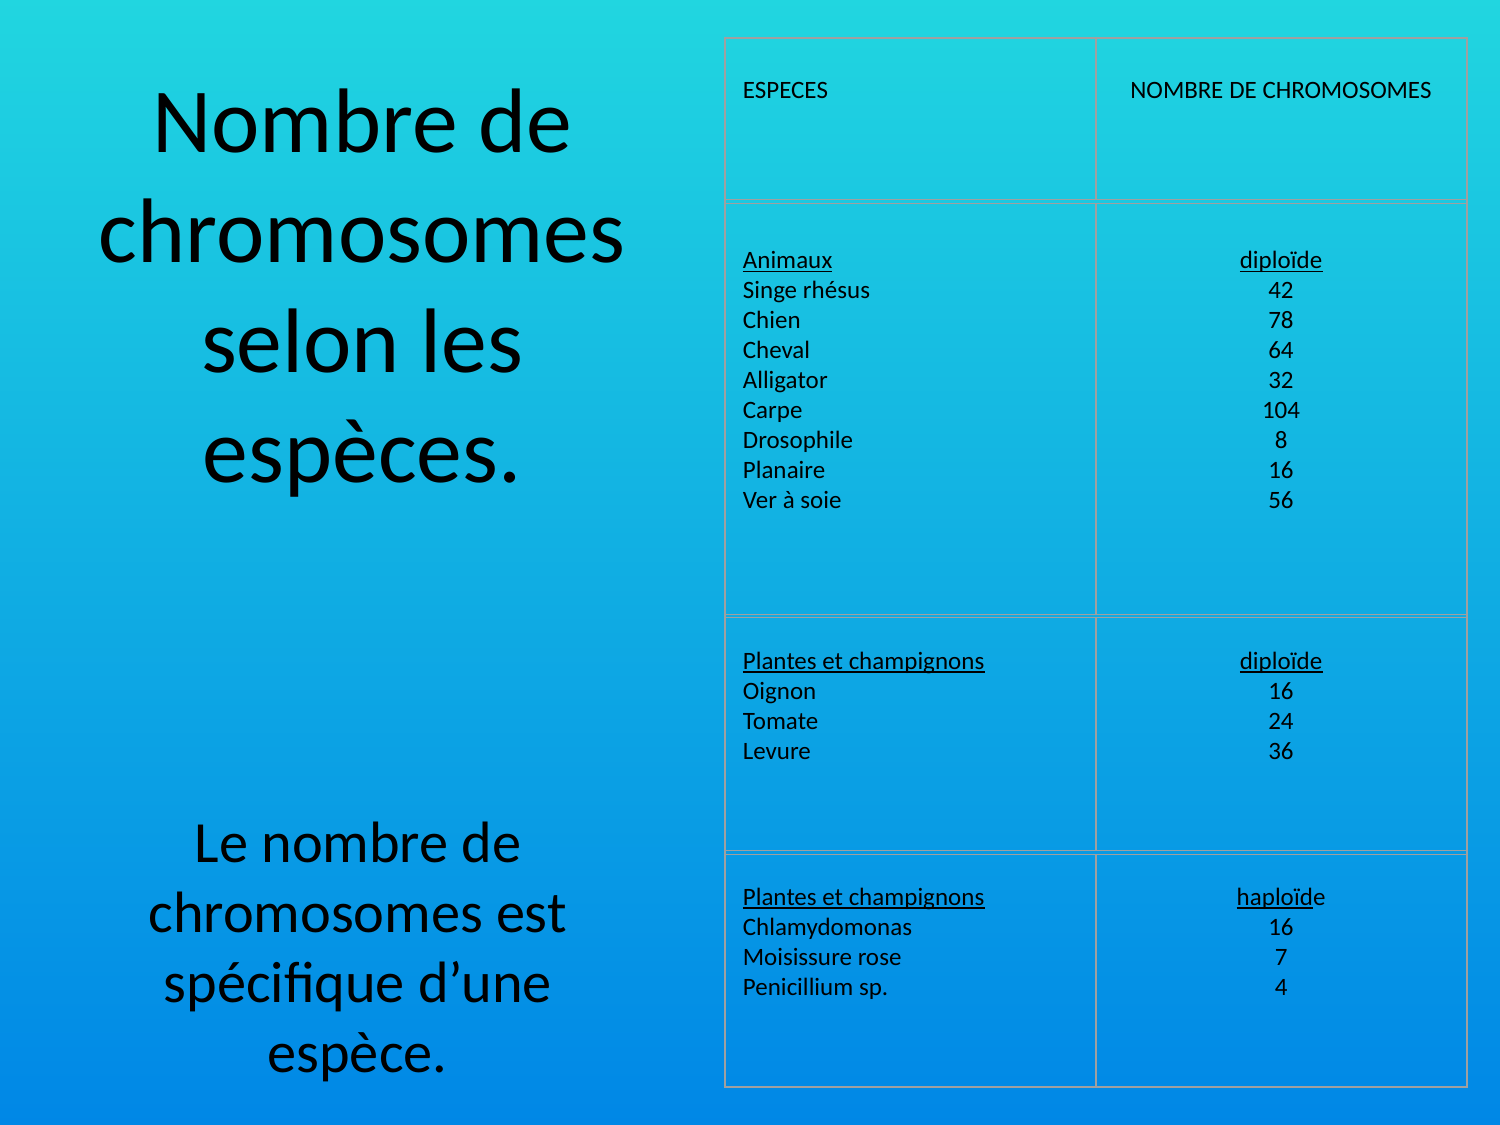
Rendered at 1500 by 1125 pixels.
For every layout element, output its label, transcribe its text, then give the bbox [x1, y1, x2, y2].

text_box diploïde 16 24 36 [1098, 619, 1464, 849]
text_box Plantes et champignons Chlamydomonas Moisissure rose Penicillium sp. [728, 856, 1094, 1085]
text_box Le nombre de chromosomes est spécifique d’une espèce. [70, 796, 646, 1092]
text_box ESPECES [728, 40, 1094, 198]
text_box haploïde 16 7 4 [1098, 856, 1464, 1085]
text_box diploïde 42 78 64 32 104 8 16 56 [1098, 204, 1464, 613]
text_box NOMBRE DE CHROMOSOMES [1098, 40, 1464, 198]
title Nombre de chromosomes selon les espèces. [50, 50, 675, 513]
text_box Animaux Singe rhésus Chien Cheval Alligator Carpe Drosophile Planaire Ver à soie [728, 204, 1094, 613]
text_box Plantes et champignons Oignon Tomate Levure [728, 619, 1094, 849]
